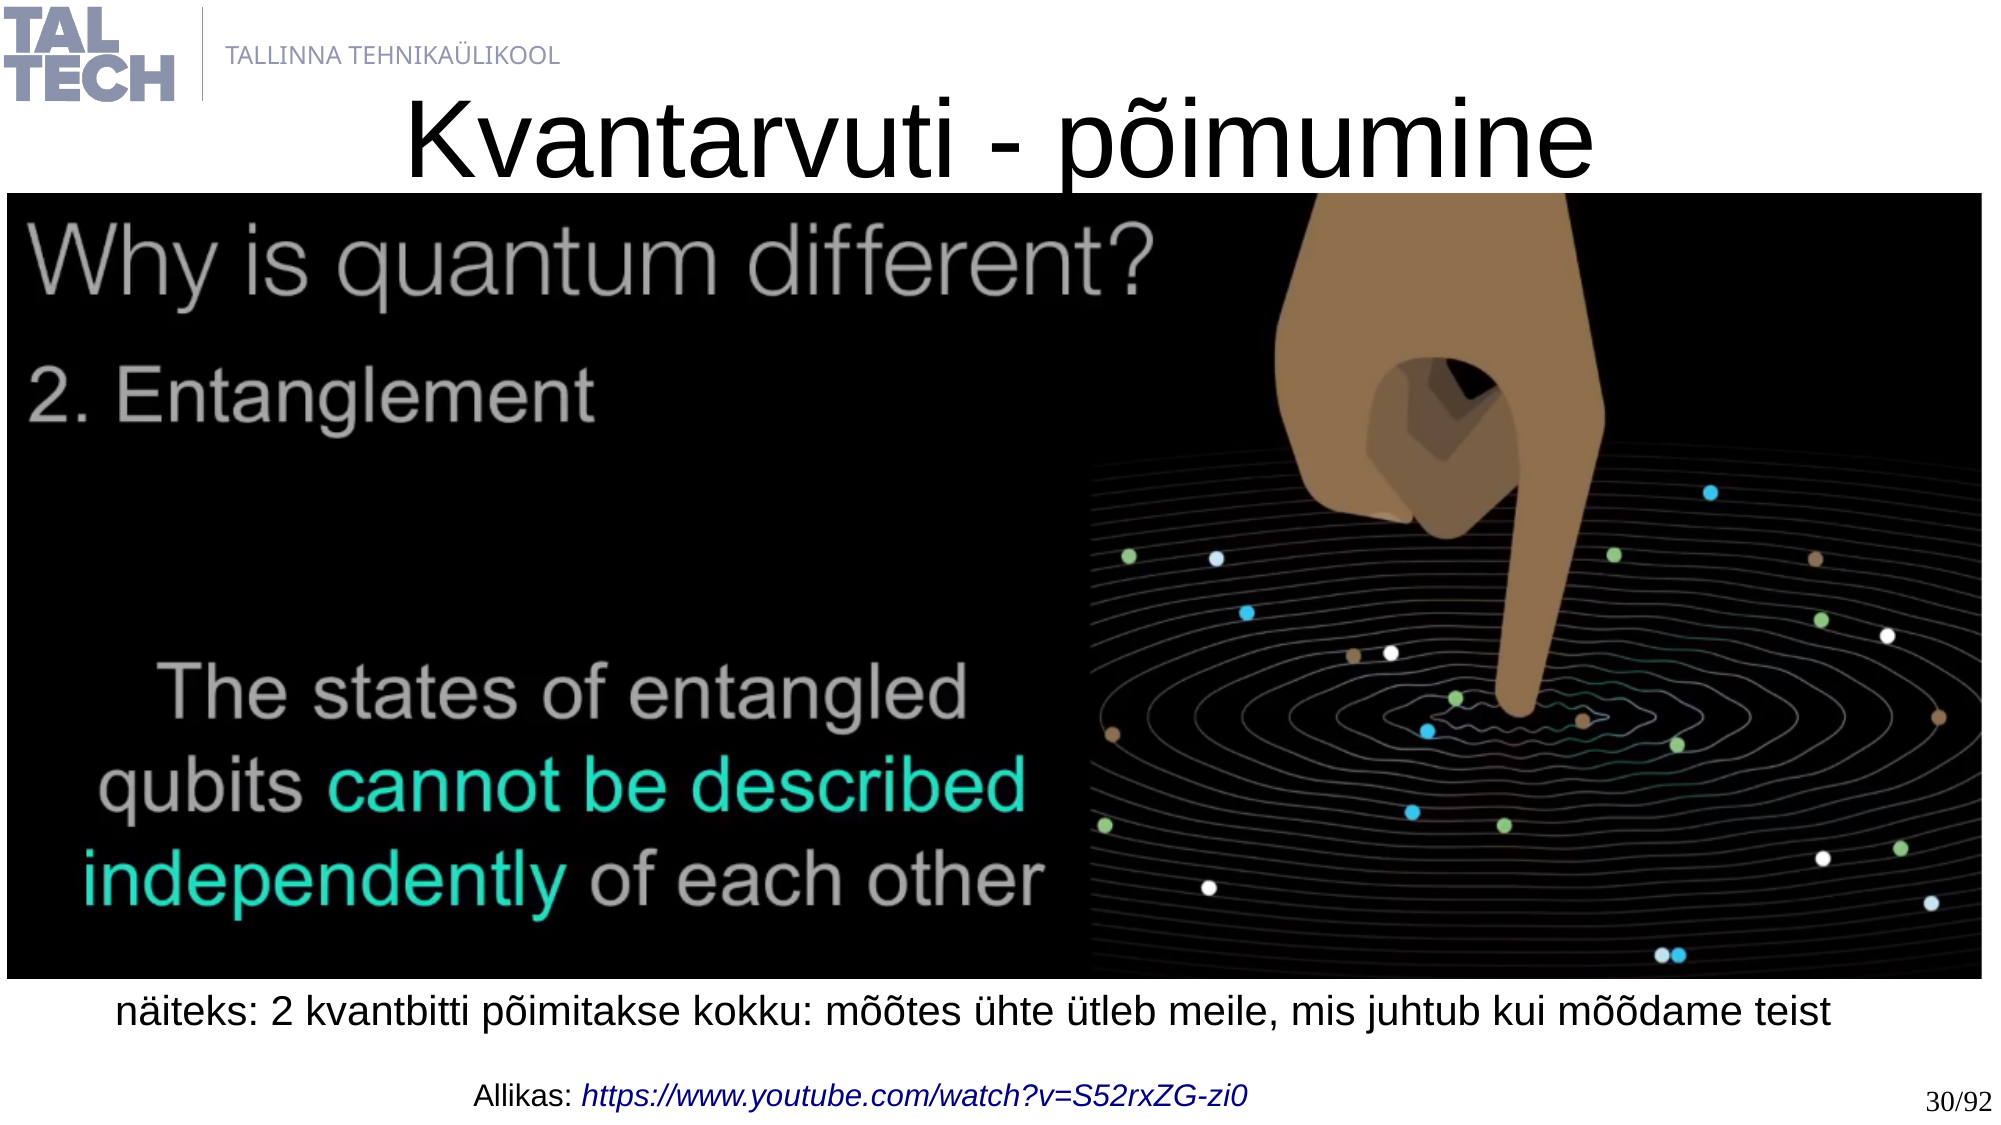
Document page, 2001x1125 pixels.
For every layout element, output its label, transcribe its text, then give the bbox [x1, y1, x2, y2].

text_box näiteks: 2 kvantbitti põimitakse kokku: mõõtes ühte ütleb meile, mis juhtub kui mõõdame teist [100, 980, 1861, 1042]
picture [0, 0, 178, 107]
text_box Allikas: https://www.youtube.com/watch?v=S52rxZG-zi0 [458, 1070, 1264, 1121]
title Kvantarvuti - põimumine [99, 44, 1901, 233]
picture [7, 193, 1993, 979]
